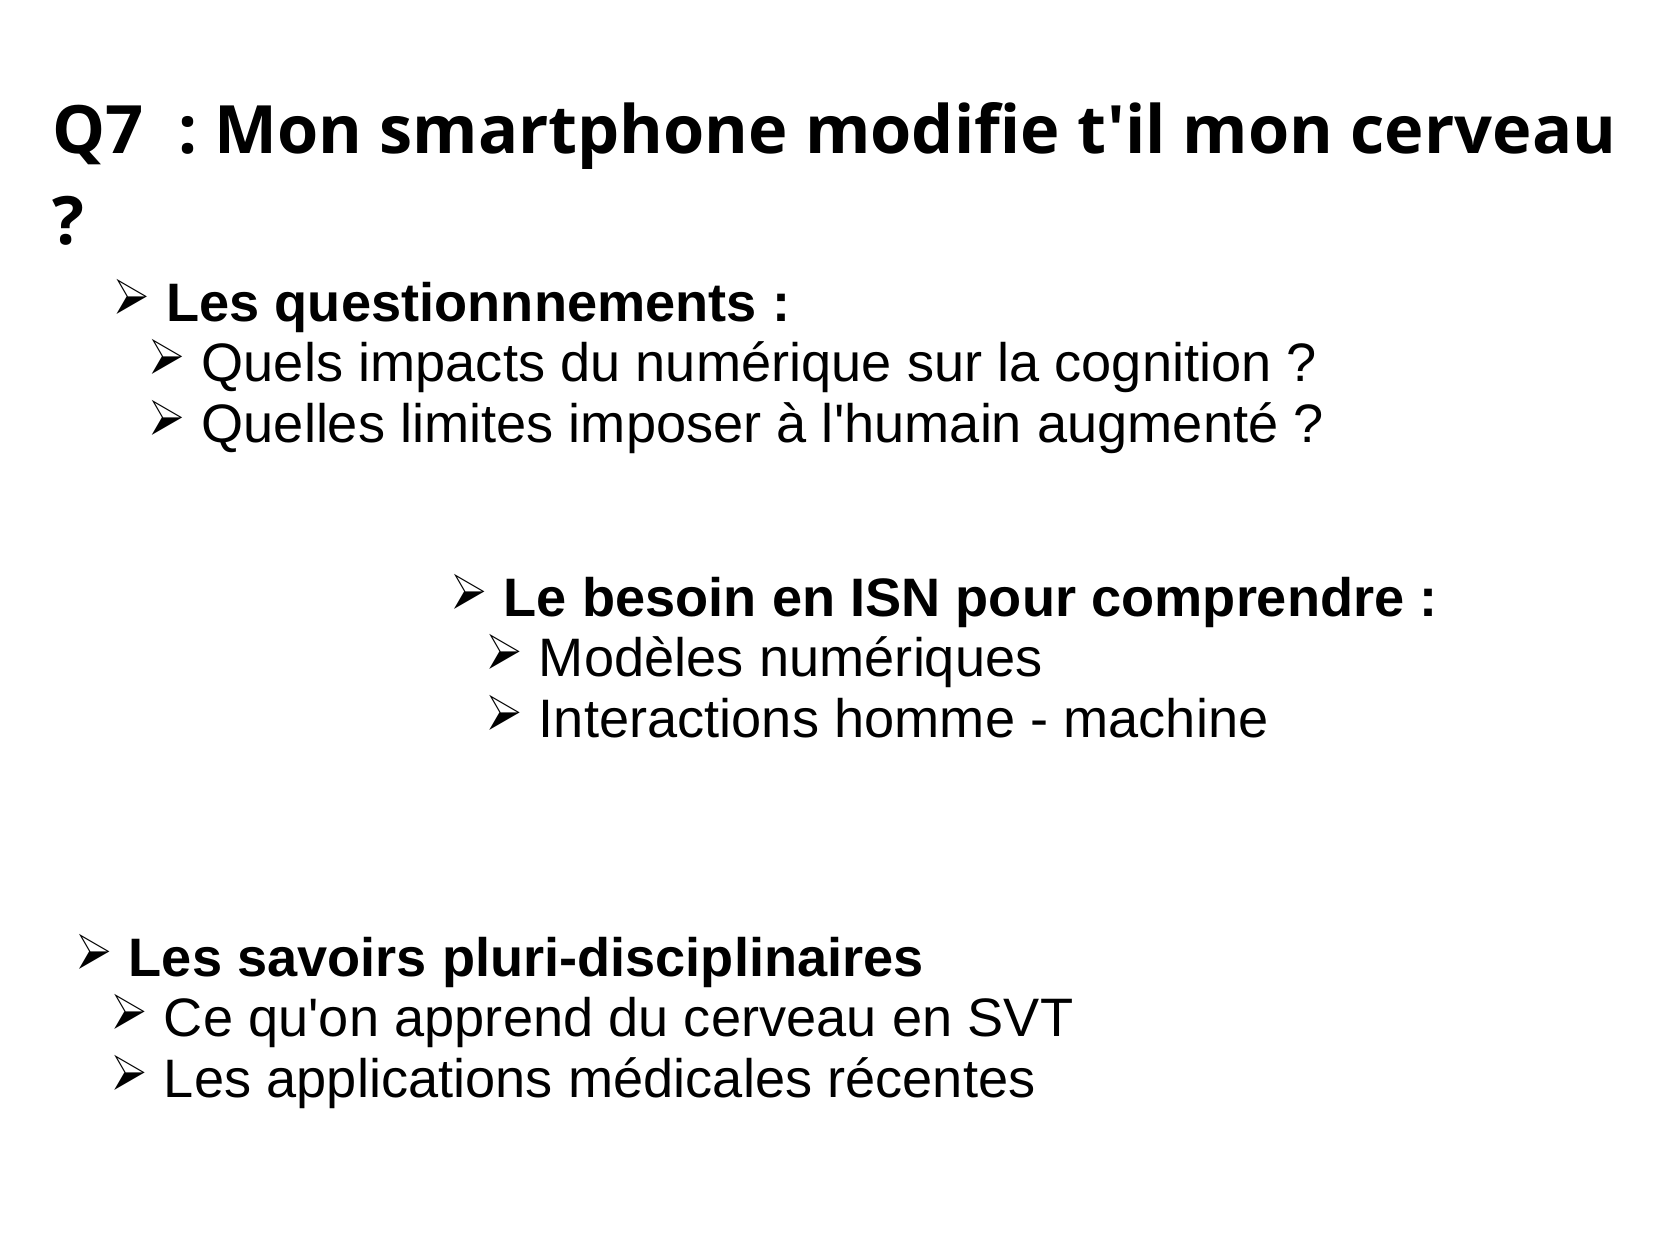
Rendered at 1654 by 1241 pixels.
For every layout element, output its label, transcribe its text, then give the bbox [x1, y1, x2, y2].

text_box Les questionnnements : Quels impacts du numérique sur la cognition ? Quelles limites imposer à l'humain augmenté ? [97, 199, 1342, 462]
text_box Le besoin en ISN pour comprendre : Modèles numériques Interactions homme - machine [435, 495, 1654, 817]
text_box Q7 : Mon smartphone modifie t'il mon cerveau ? [37, 75, 1654, 176]
text_box Les savoirs pluri-disciplinaires Ce qu'on apprend du cerveau en SVT Les applications médicales récentes [60, 855, 1283, 1117]
